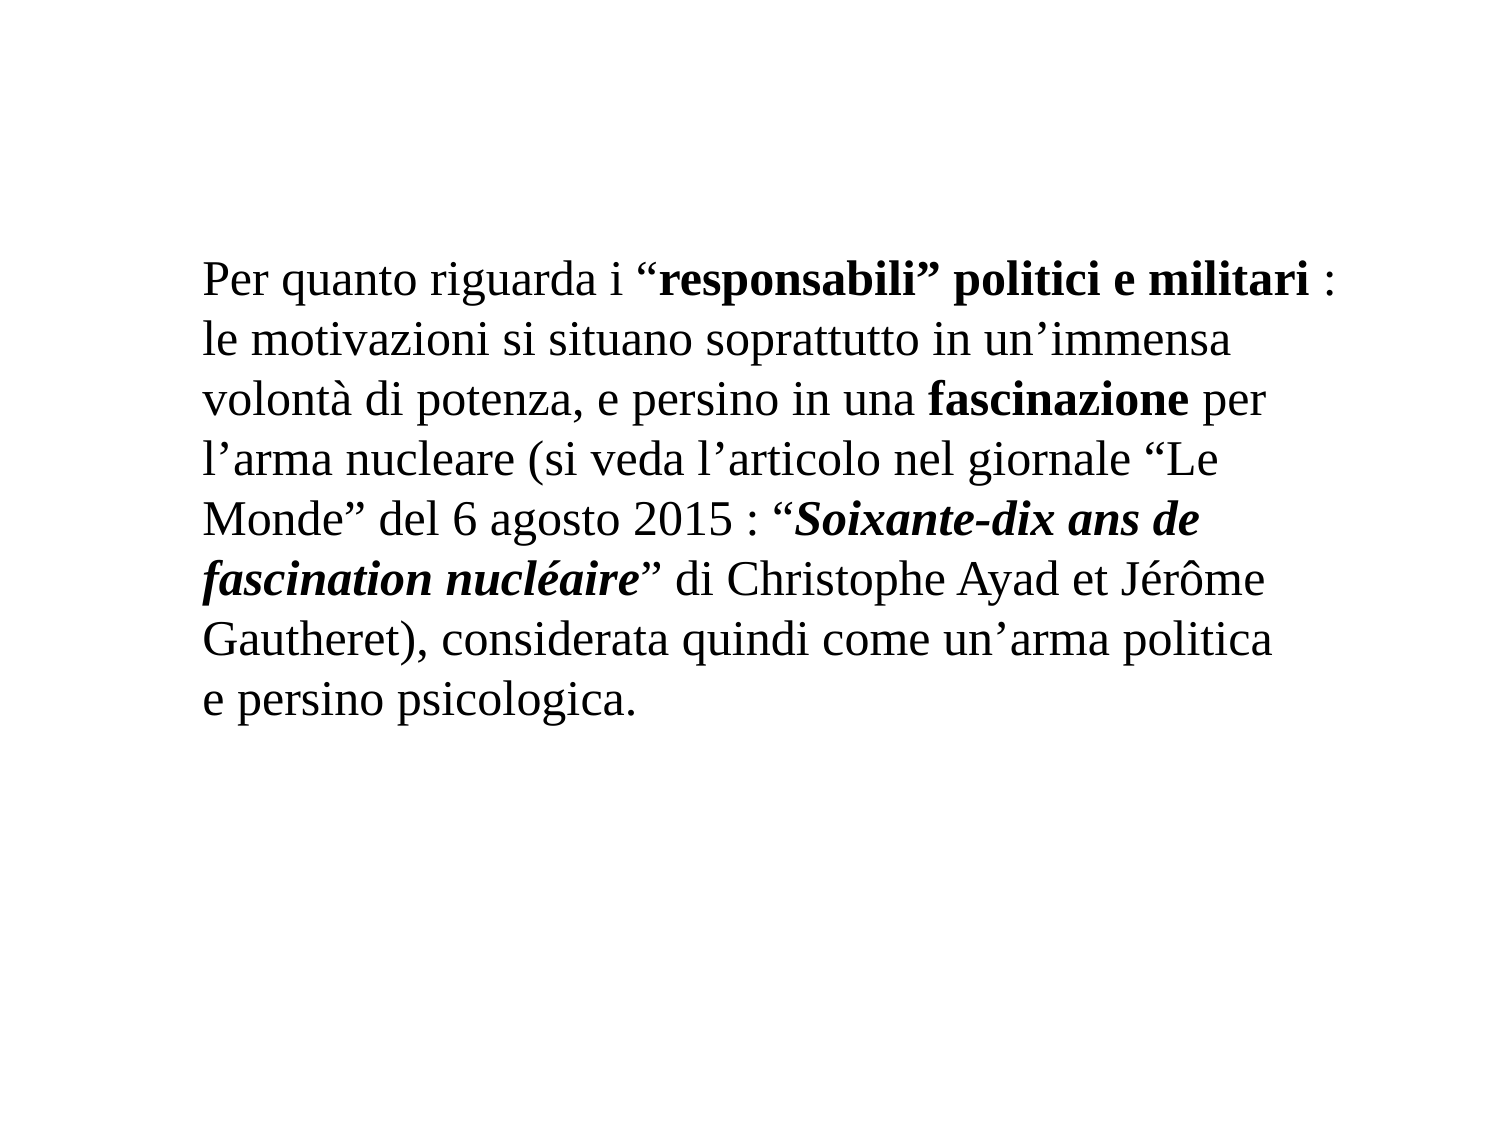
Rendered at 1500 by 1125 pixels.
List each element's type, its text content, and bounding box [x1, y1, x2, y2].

text_box Per quanto riguarda i “responsabili” politici e militari : le motivazioni si situano soprattutto in un’immensa volontà di potenza, e persino in una fascinazione per l’arma nucleare (si veda l’articolo nel giornale “Le Monde” del 6 agosto 2015 : “Soixante-dix ans de fascination nucléaire” di Christophe Ayad et Jérôme Gautheret), considerata quindi come un’arma politica e persino psicologica. [187, 237, 1382, 733]
